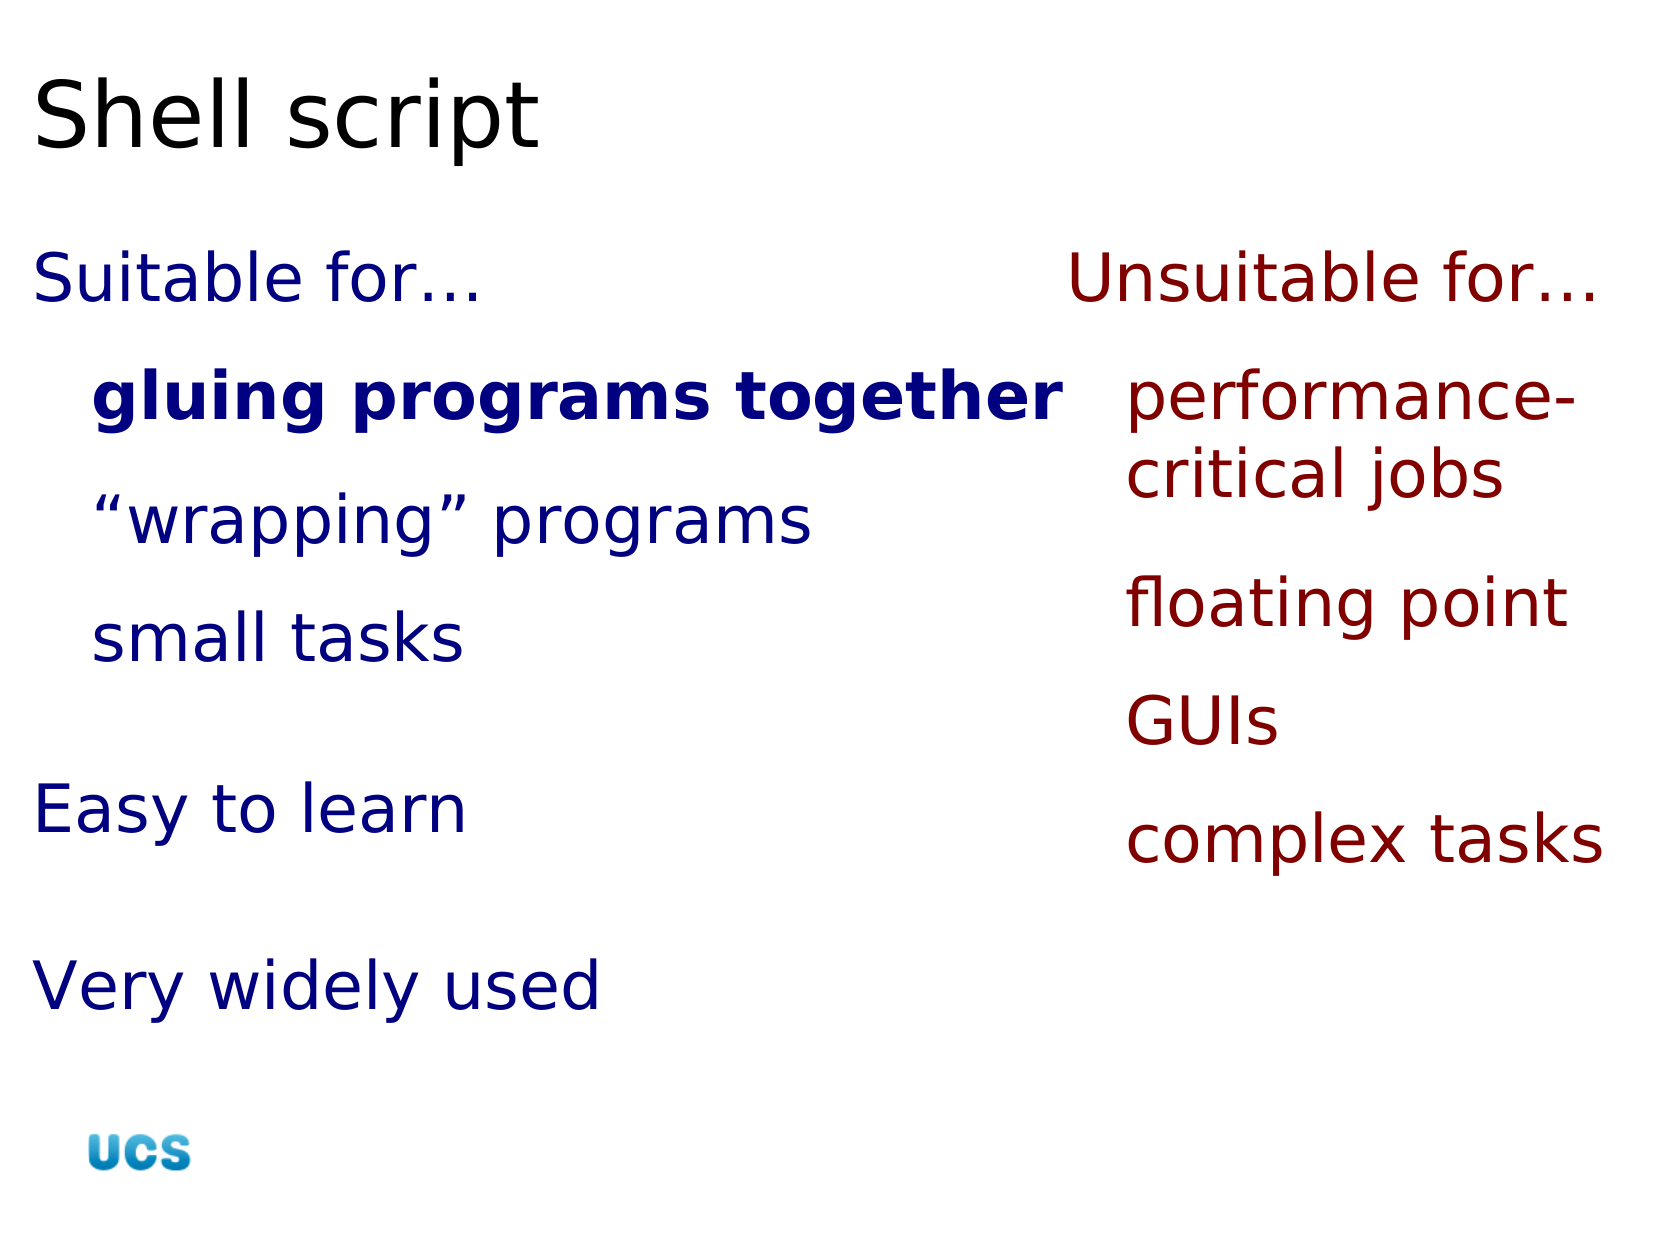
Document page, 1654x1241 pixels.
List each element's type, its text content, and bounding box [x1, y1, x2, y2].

text_box performance- critical jobs [1122, 354, 1581, 516]
text_box gluing programs together [88, 354, 1068, 439]
text_box Shell script [29, 59, 545, 173]
text_box small tasks [88, 596, 470, 681]
text_box complex tasks [1122, 797, 1609, 881]
text_box Unsuitable for… [1062, 236, 1605, 320]
text_box floating point [1122, 561, 1573, 645]
text_box Very widely used [29, 944, 607, 1029]
picture [88, 1133, 191, 1172]
text_box “wrapping” programs [88, 478, 817, 563]
text_box Suitable for… [29, 236, 488, 320]
text_box GUIs [1122, 679, 1284, 763]
text_box Easy to learn [29, 767, 473, 852]
